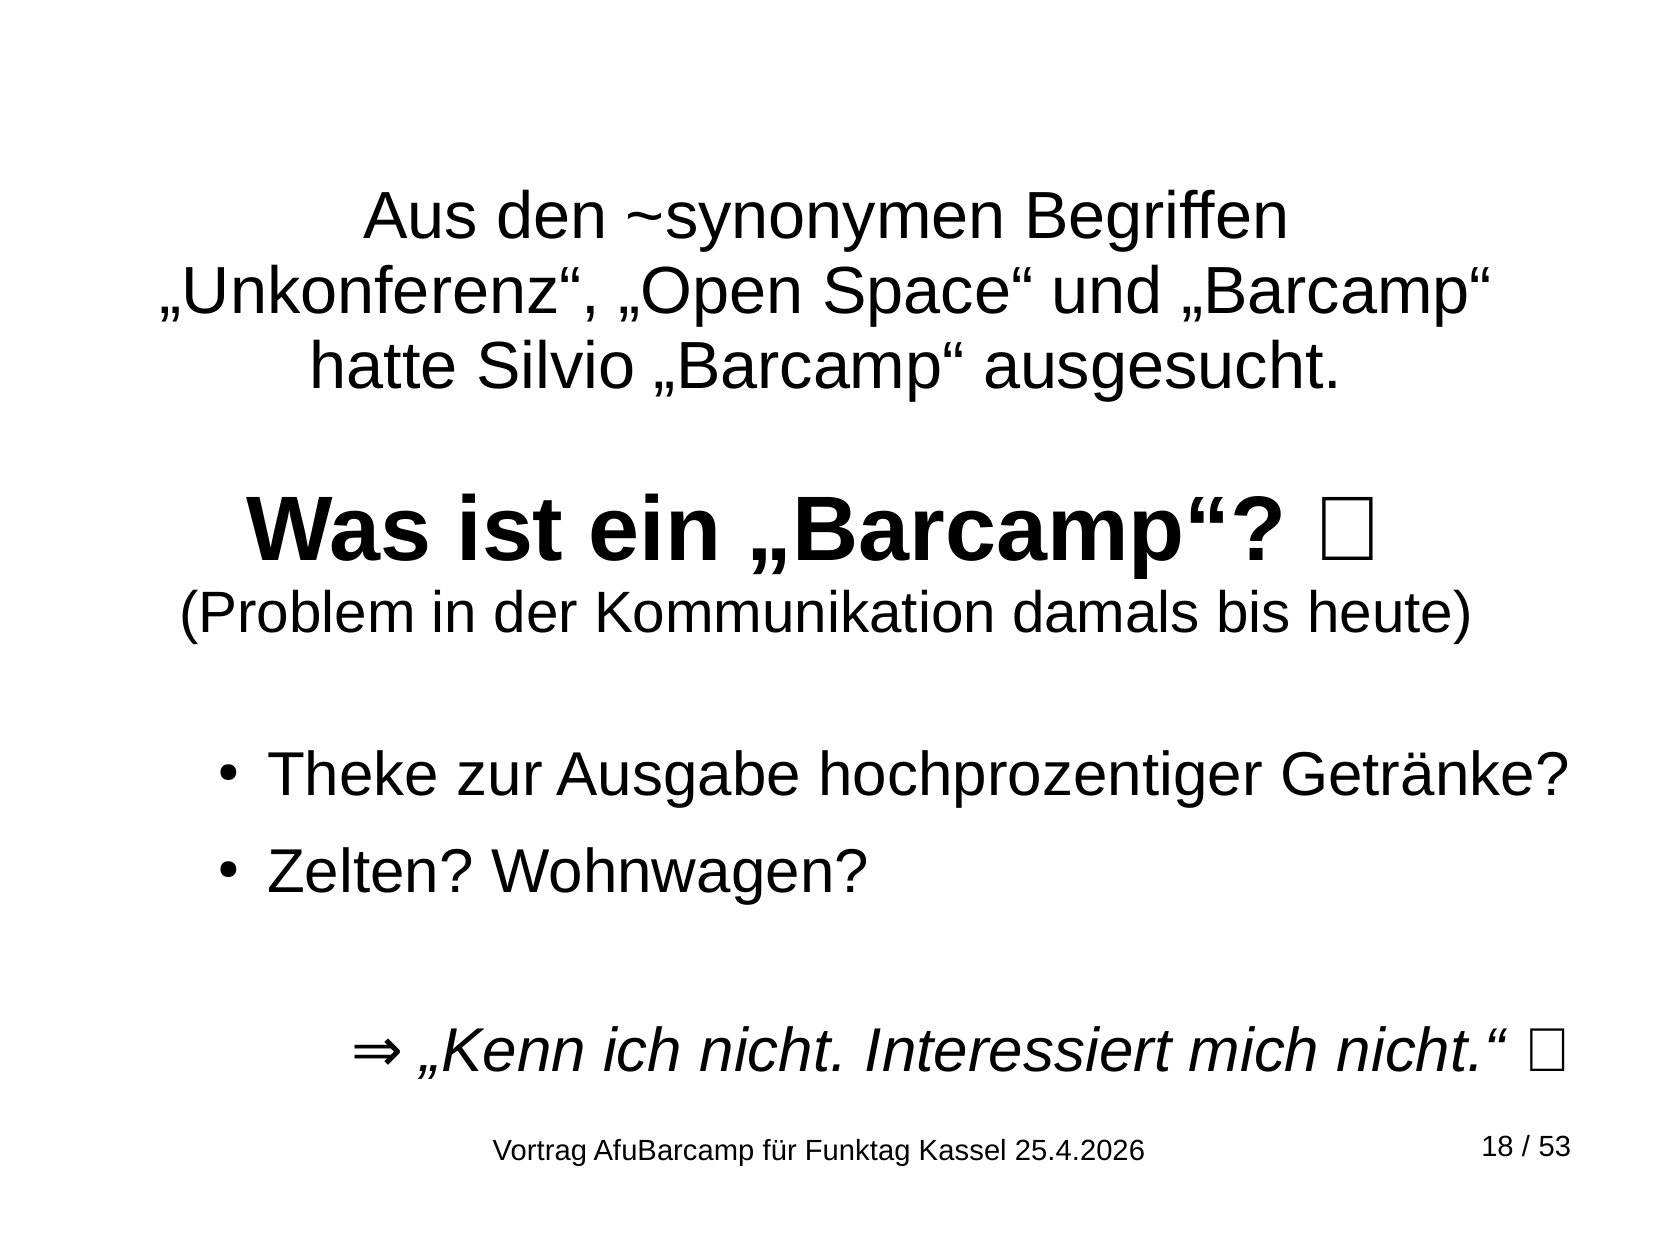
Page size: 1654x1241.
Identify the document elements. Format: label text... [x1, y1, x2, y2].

title Aus den ~synonymen Begriffen „Unkonferenz“, „Open Space“ und „Barcamp“ hatte Silvio „Barcamp“ ausgesucht. Was ist ein „Barcamp“? 🤔 (Problem in der Kommunikation damals bis heute) [82, 118, 1571, 706]
list Theke zur Ausgabe hochprozentiger Getränke? Zelten? Wohnwagen? ⇒ „Kenn ich nicht. Interessiert mich nicht.“ 🤨 [82, 739, 1571, 1087]
